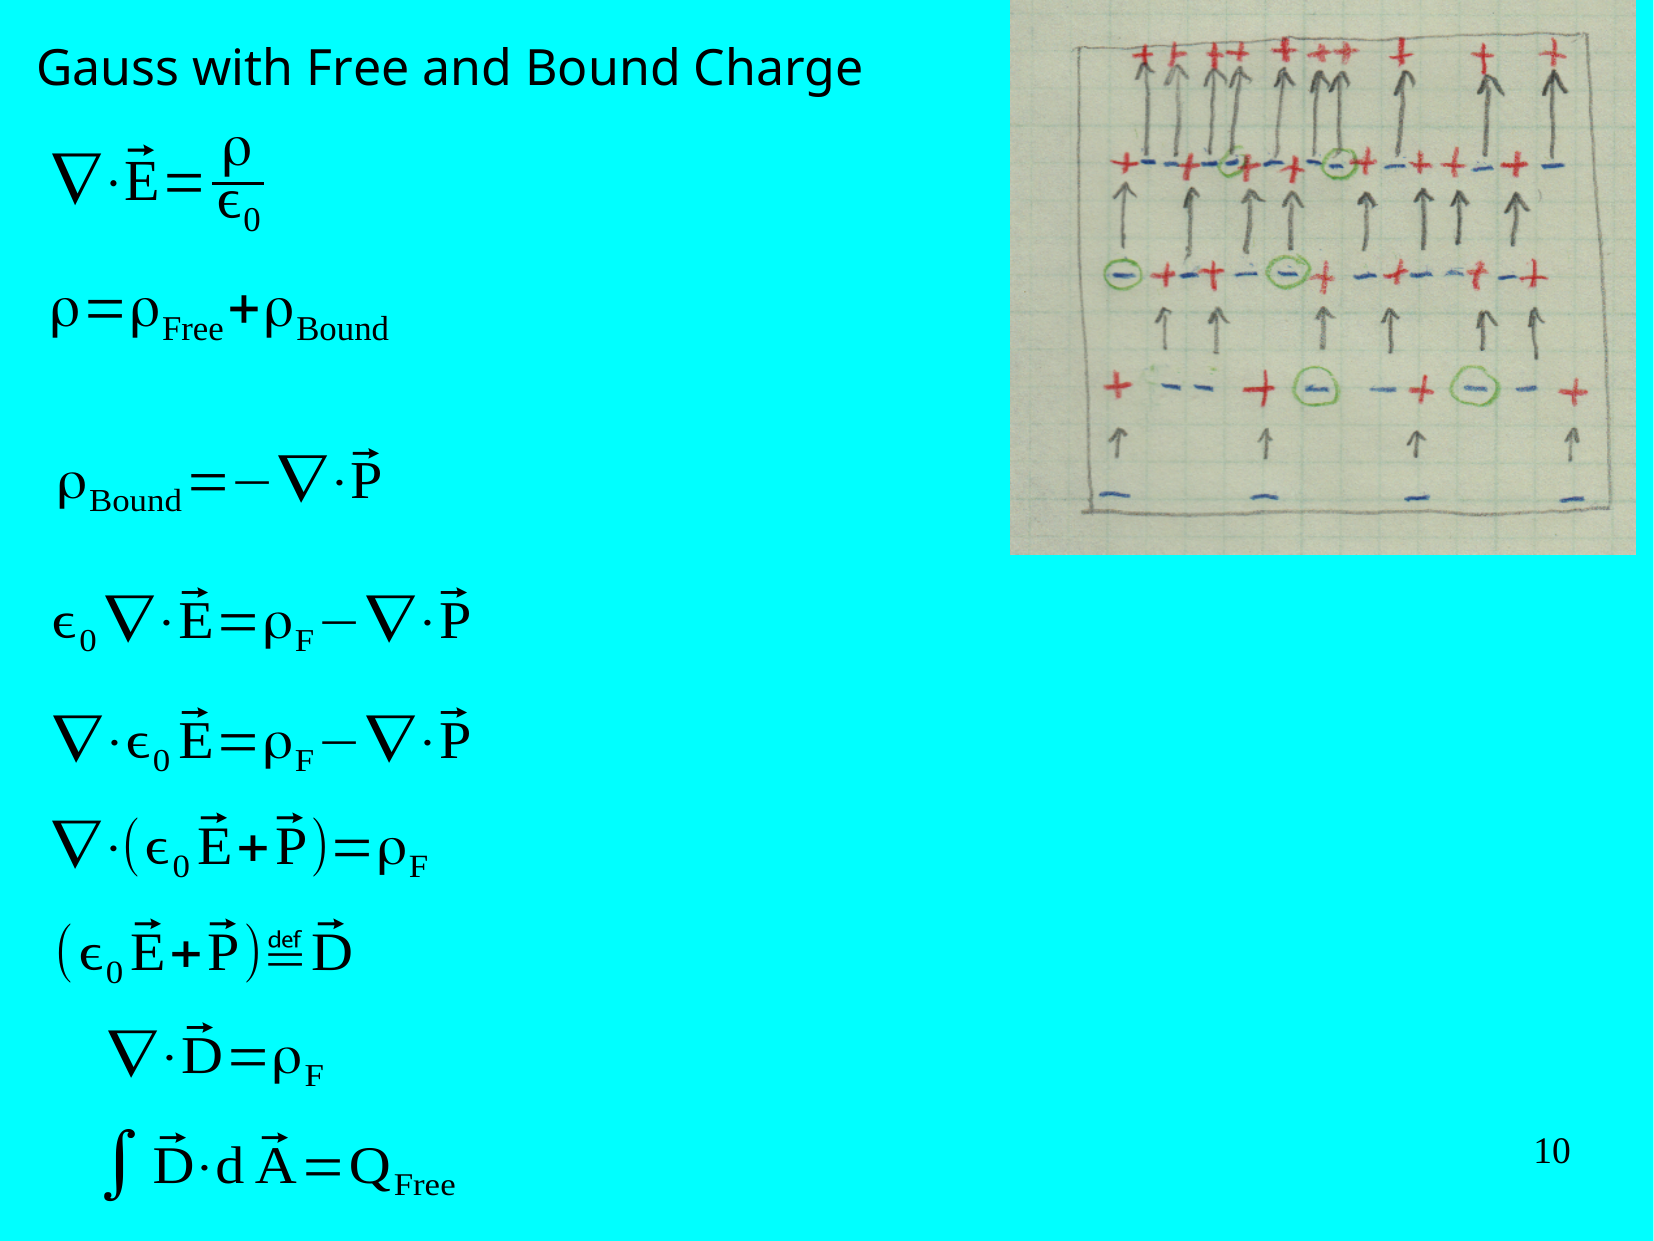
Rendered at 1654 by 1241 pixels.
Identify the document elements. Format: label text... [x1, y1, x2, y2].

chart [99, 1020, 331, 1093]
chart [50, 445, 390, 519]
chart [45, 585, 478, 658]
chart [90, 1125, 462, 1205]
chart [43, 133, 273, 239]
chart [43, 293, 397, 349]
chart [48, 915, 361, 991]
chart [45, 705, 478, 778]
text_box Gauss with Free and Bound Charge [21, 25, 1010, 260]
chart [43, 810, 436, 885]
picture [0, 0, 1654, 1241]
